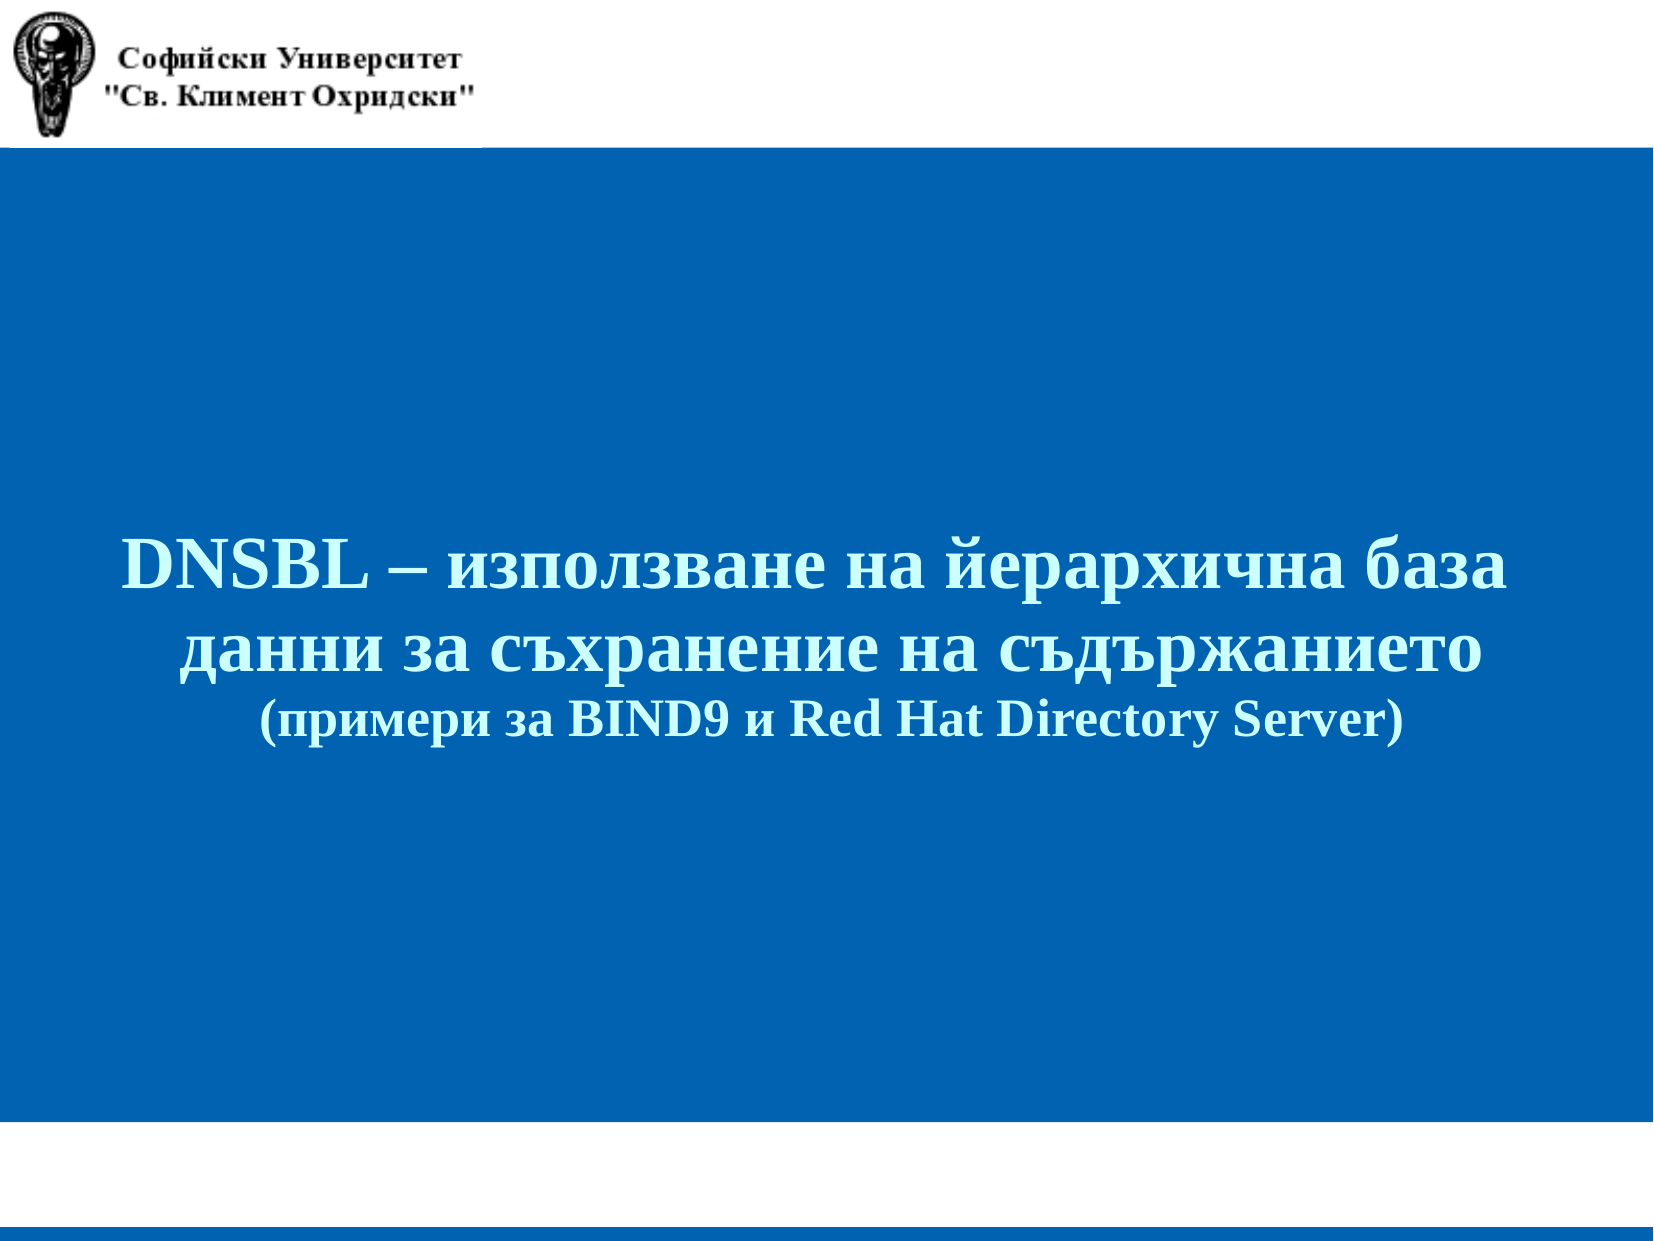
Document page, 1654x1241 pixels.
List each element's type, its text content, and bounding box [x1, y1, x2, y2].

text_box DNSBL – използване на йерархична база данни за съхранение на съдържанието (примери за BIND9 и Red Hat Directory Server) [0, 147, 1653, 1123]
picture [10, 0, 482, 148]
